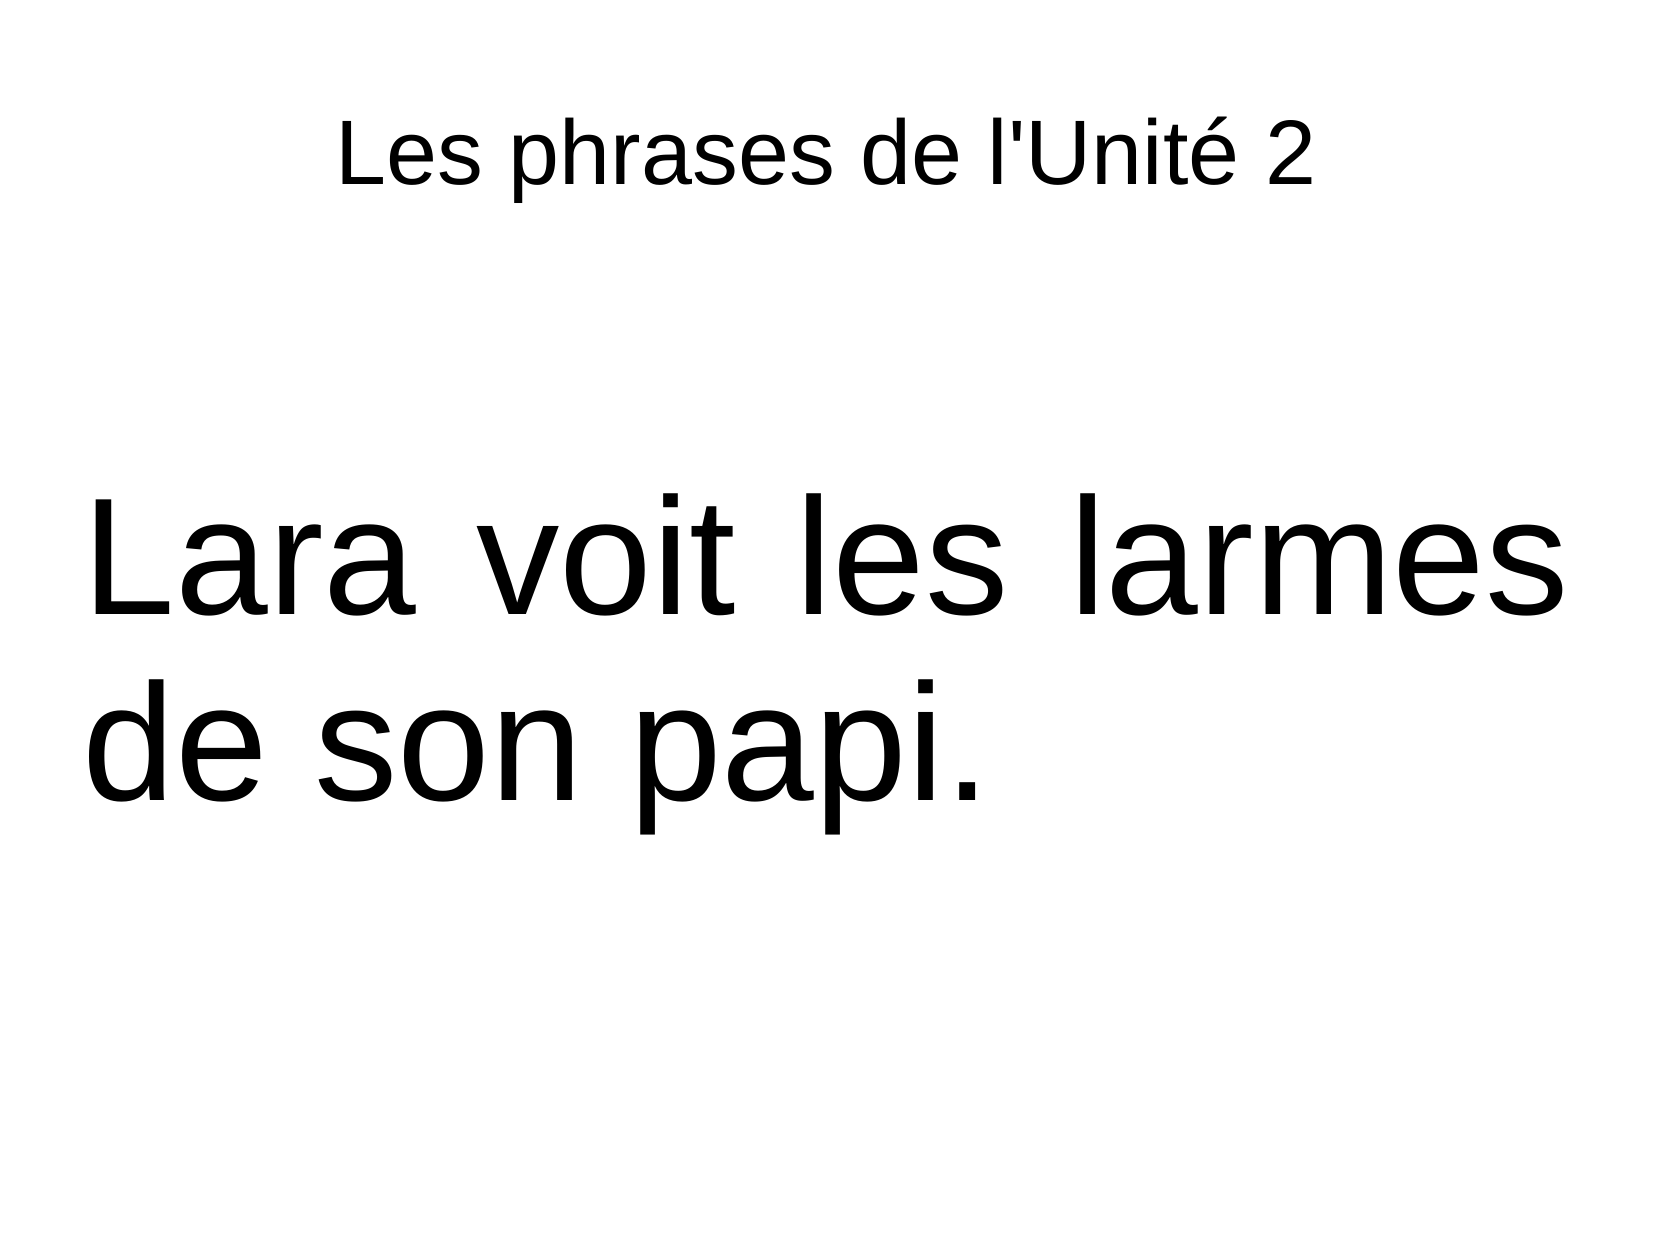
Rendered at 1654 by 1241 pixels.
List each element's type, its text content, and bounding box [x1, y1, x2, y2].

subtitle Lara voit les larmes de son papi. [82, 290, 1571, 1010]
title Les phrases de l'Unité 2 [82, 49, 1571, 257]
